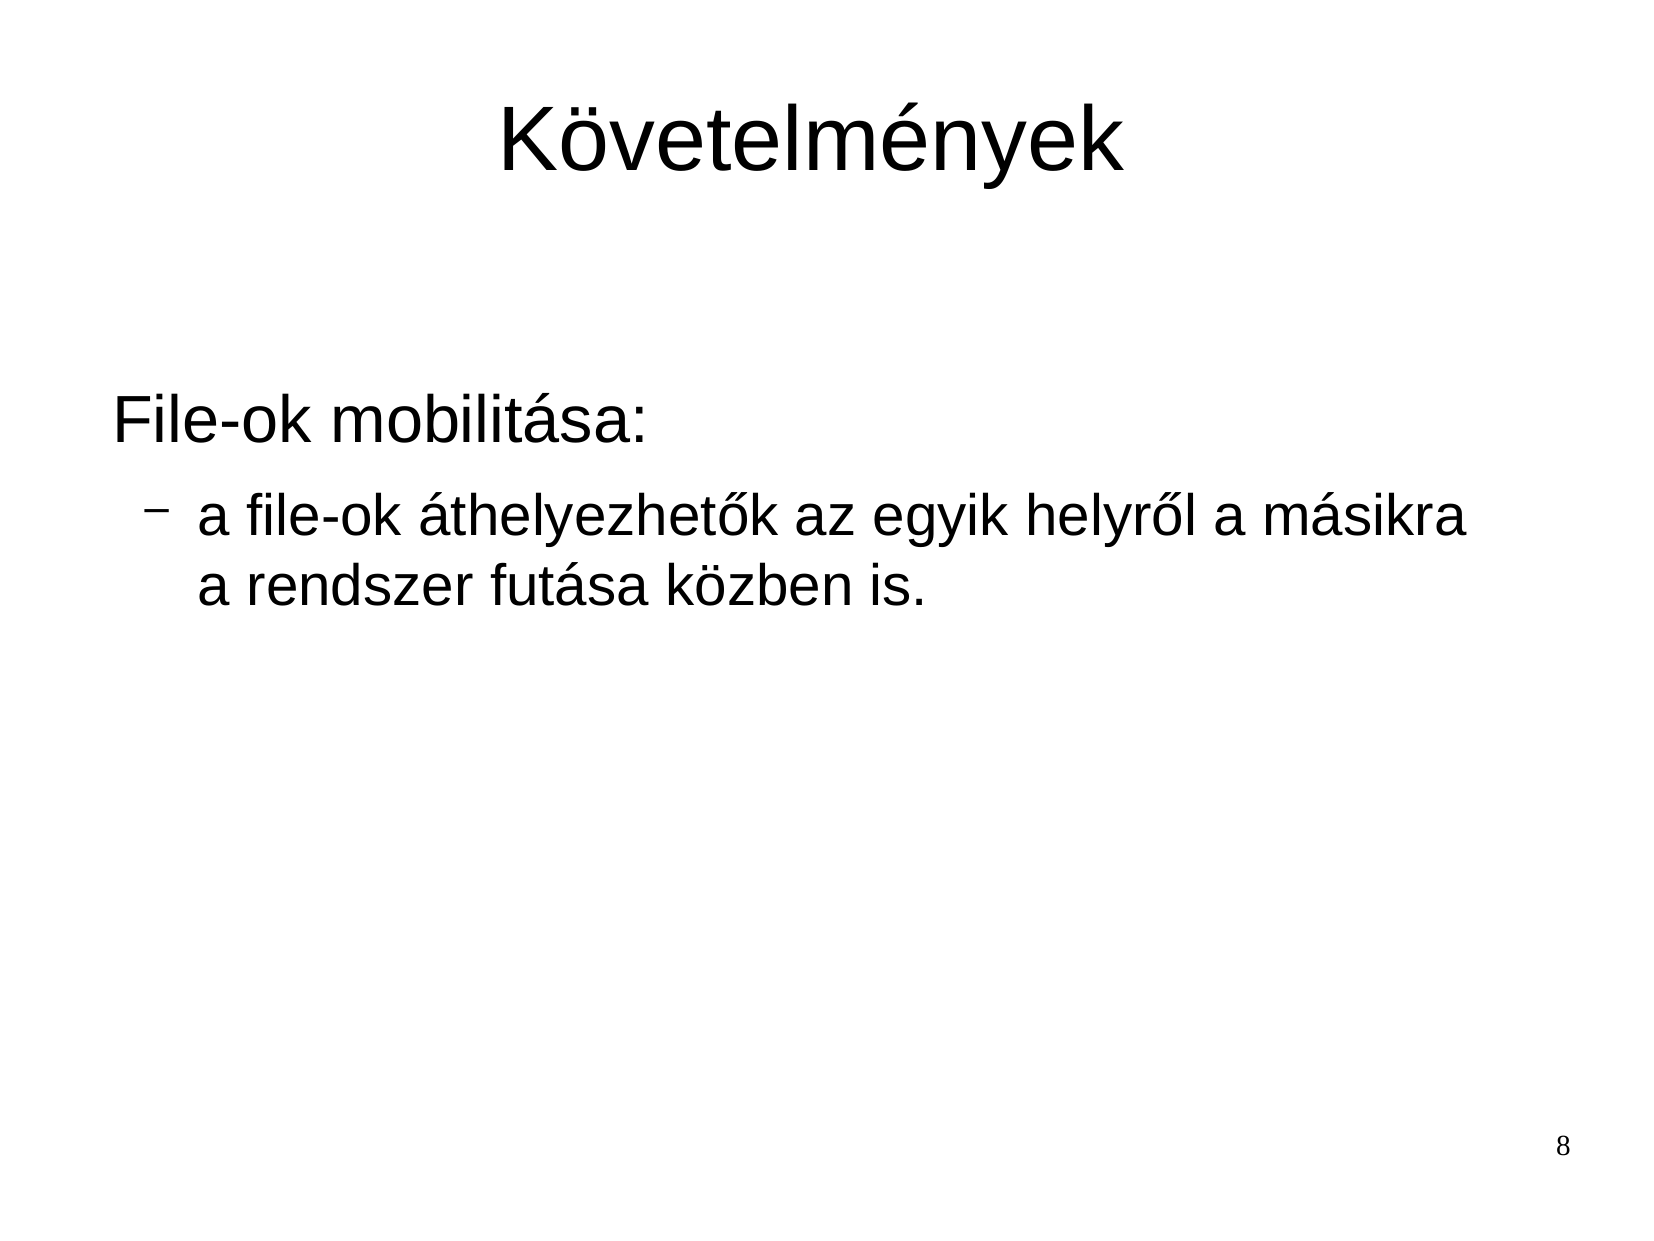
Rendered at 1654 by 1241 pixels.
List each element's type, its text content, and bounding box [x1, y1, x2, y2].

list File-ok mobilitása: a file-ok áthelyezhetők az egyik helyről a másikra a rendszer futása közben is. [41, 368, 1577, 781]
title Követelmények [25, 30, 1597, 238]
